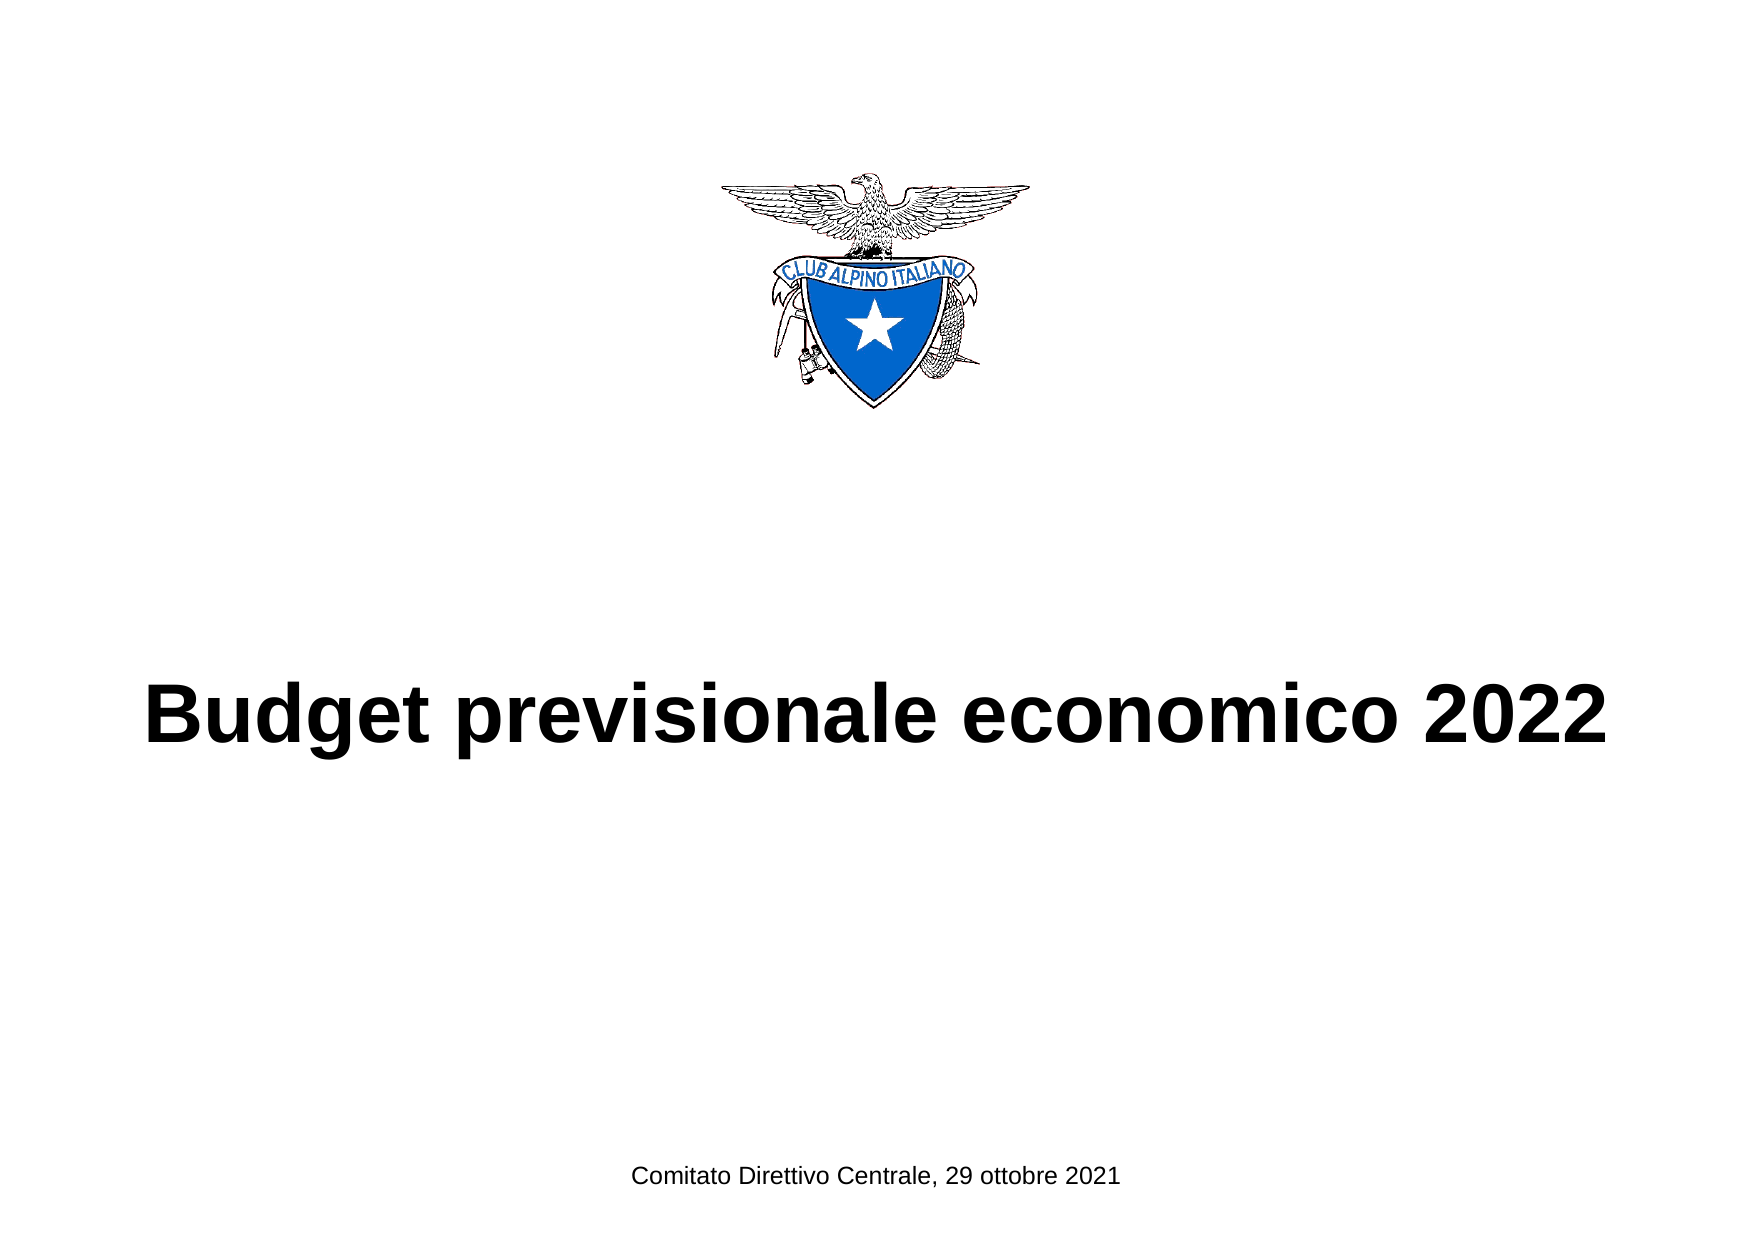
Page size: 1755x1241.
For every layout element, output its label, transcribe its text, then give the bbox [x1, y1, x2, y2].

text_box Budget previsionale economico 2022 [116, 650, 1638, 770]
text_box Comitato Direttivo Centrale, 29 ottobre 2021 [469, 1151, 1285, 1198]
picture [708, 159, 1046, 436]
